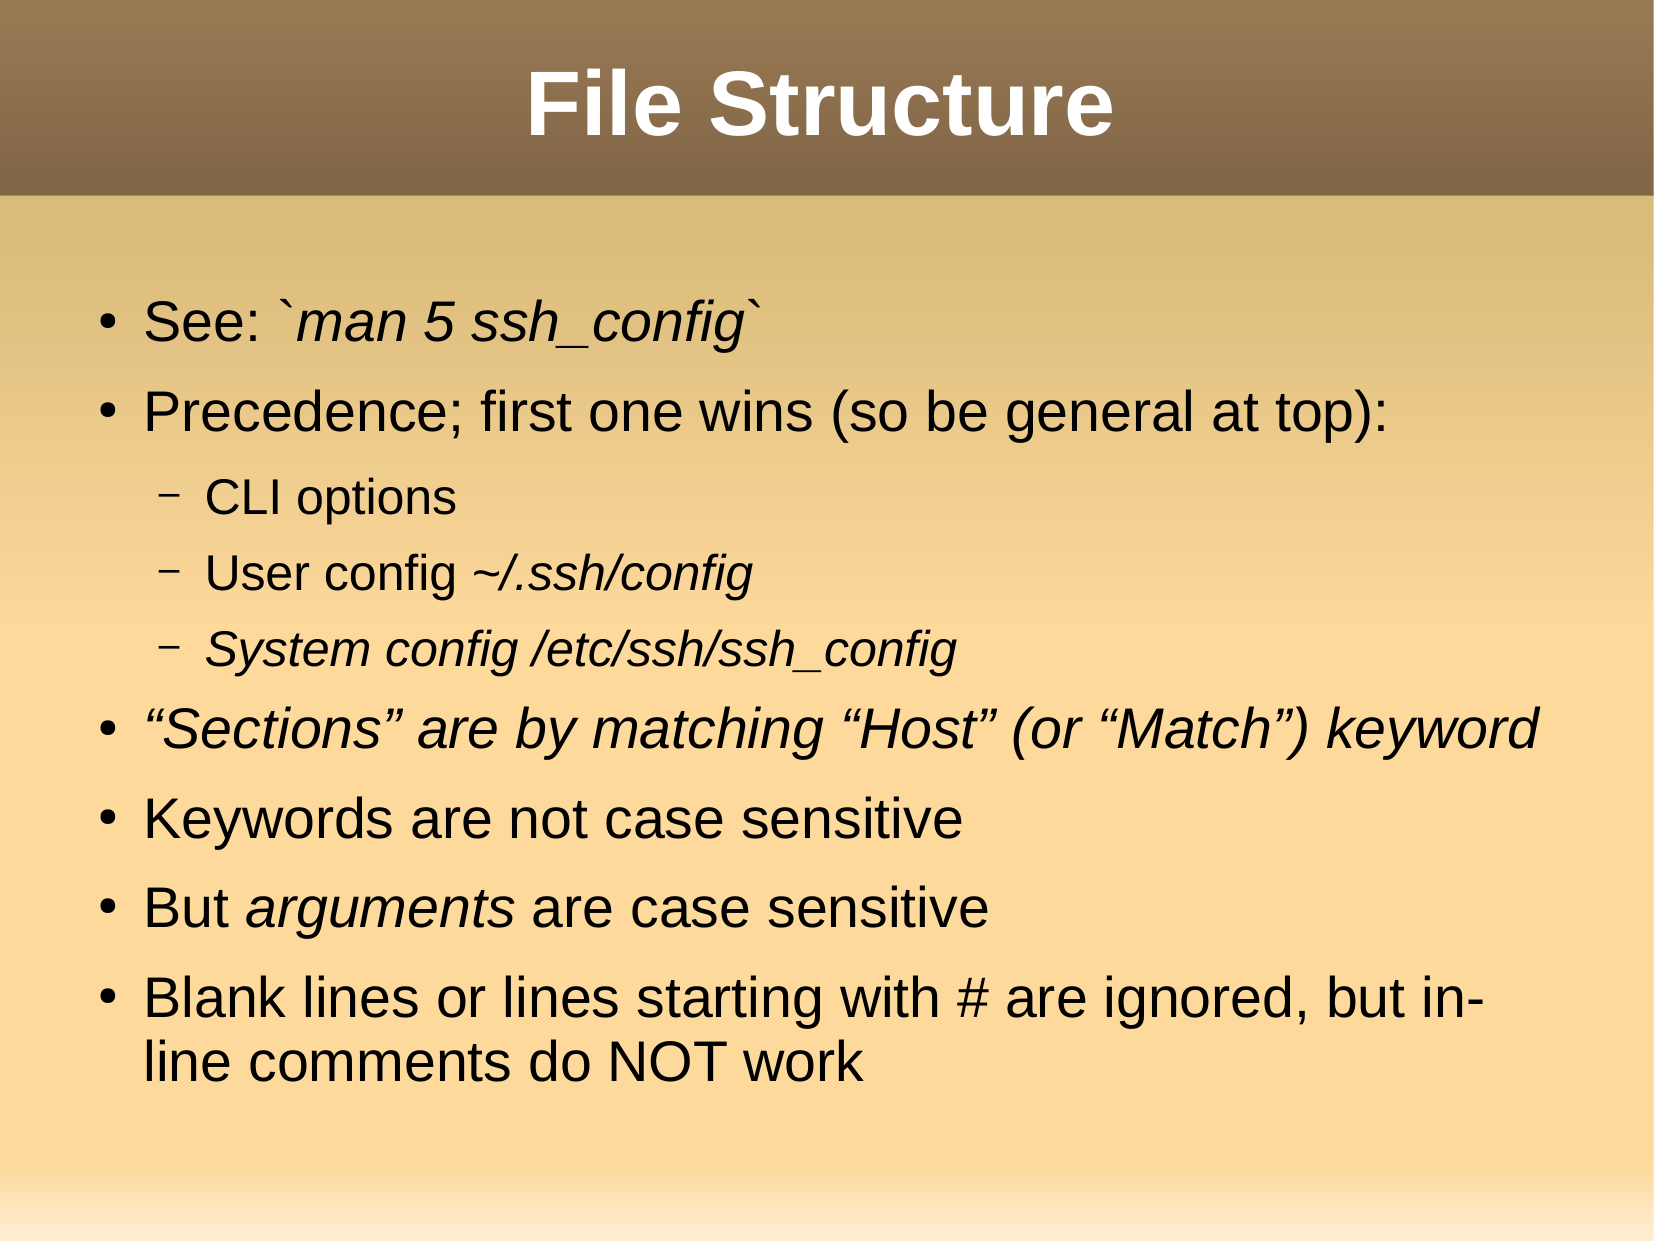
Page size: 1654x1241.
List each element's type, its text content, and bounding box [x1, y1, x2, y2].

picture [0, 0, 1654, 1241]
title File Structure [76, 0, 1565, 208]
list See: `man 5 ssh_config` Precedence; first one wins (so be general at top): CLI options User config ~/.ssh/config System config /etc/ssh/ssh_config “Sections” are by matching “Host” (or “Match”) keyword Keywords are not case sensitive But arguments are case sensitive Blank lines or lines starting with # are ignored, but in-line comments do NOT work [82, 290, 1571, 1109]
